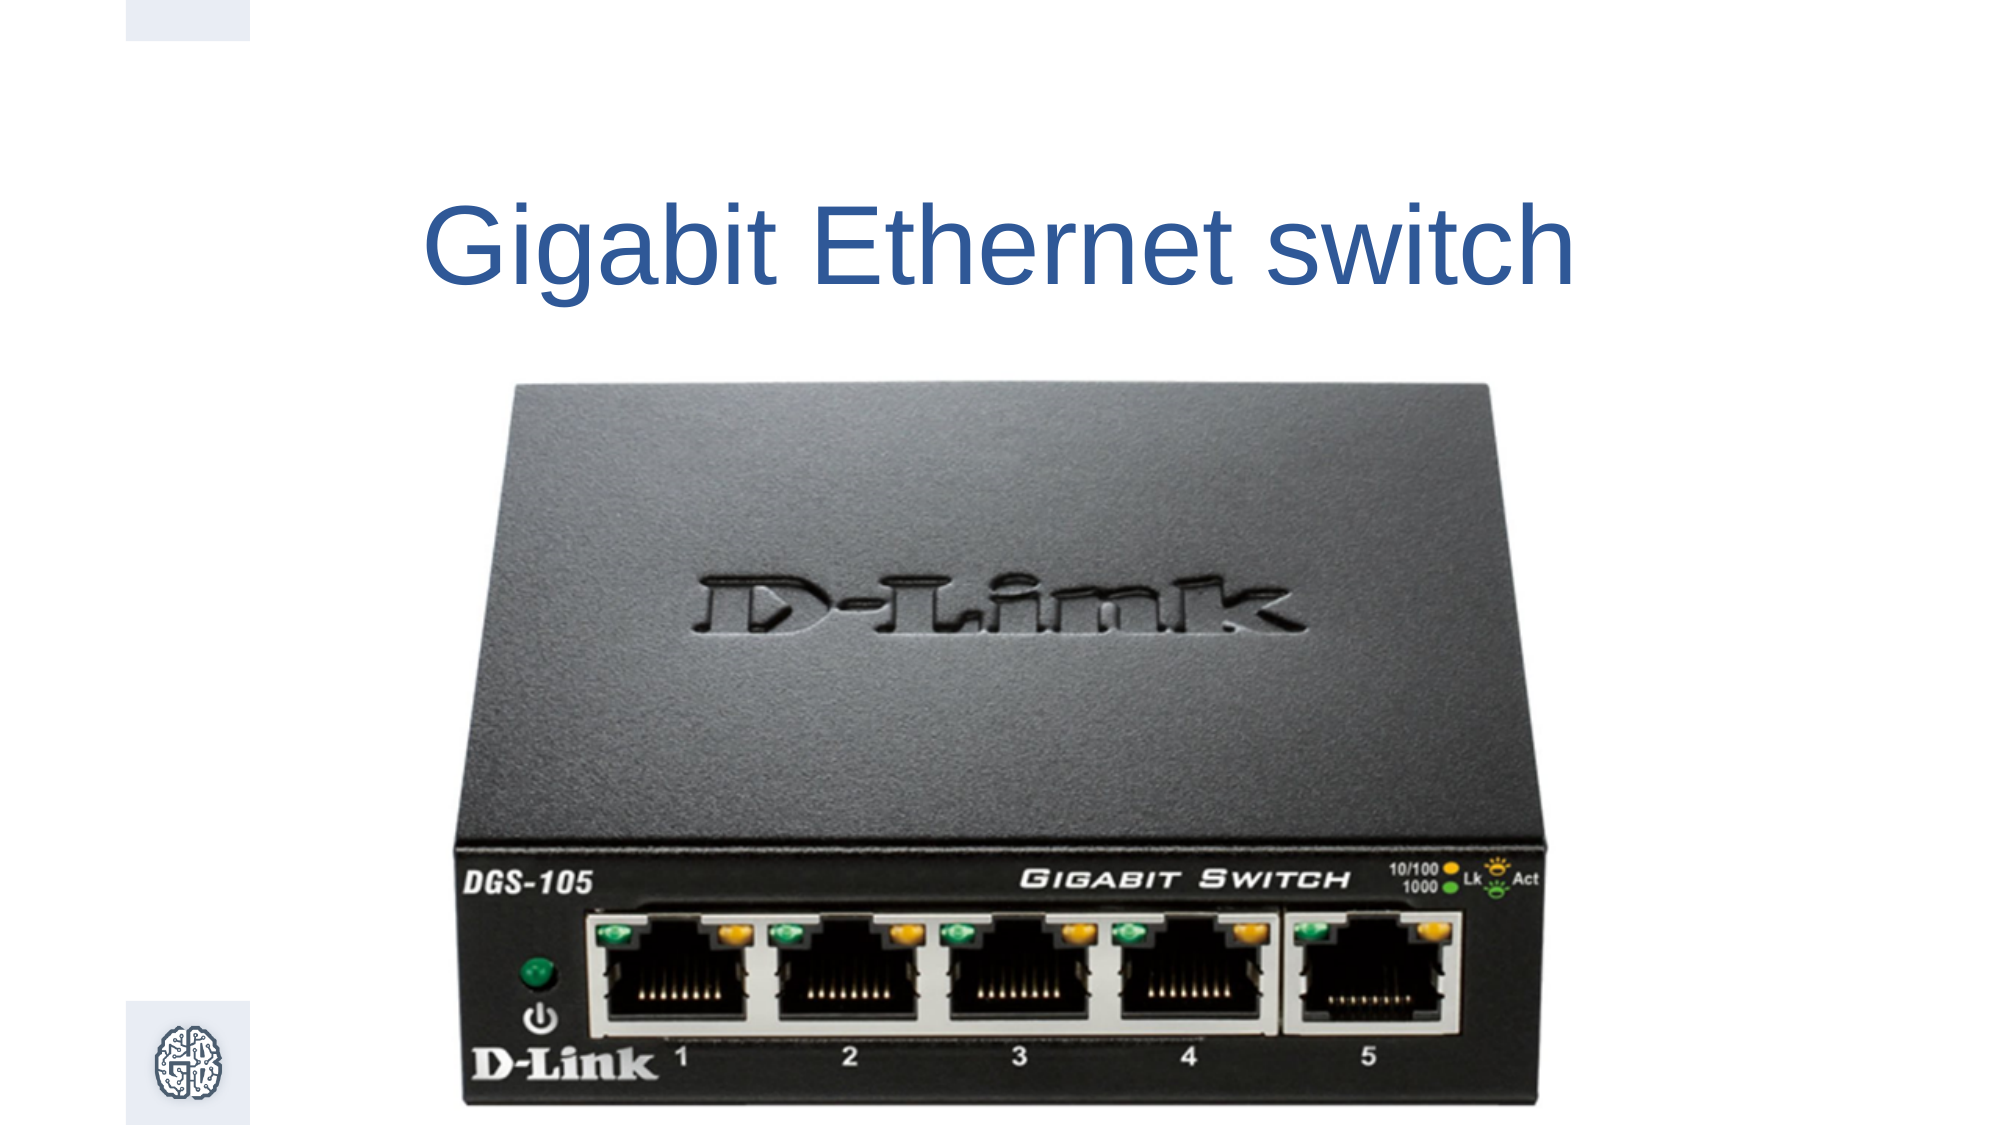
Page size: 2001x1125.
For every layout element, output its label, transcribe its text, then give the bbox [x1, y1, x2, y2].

title Gigabit Ethernet switch [248, 124, 1752, 372]
picture [144, 1016, 232, 1110]
picture [443, 371, 1557, 1115]
